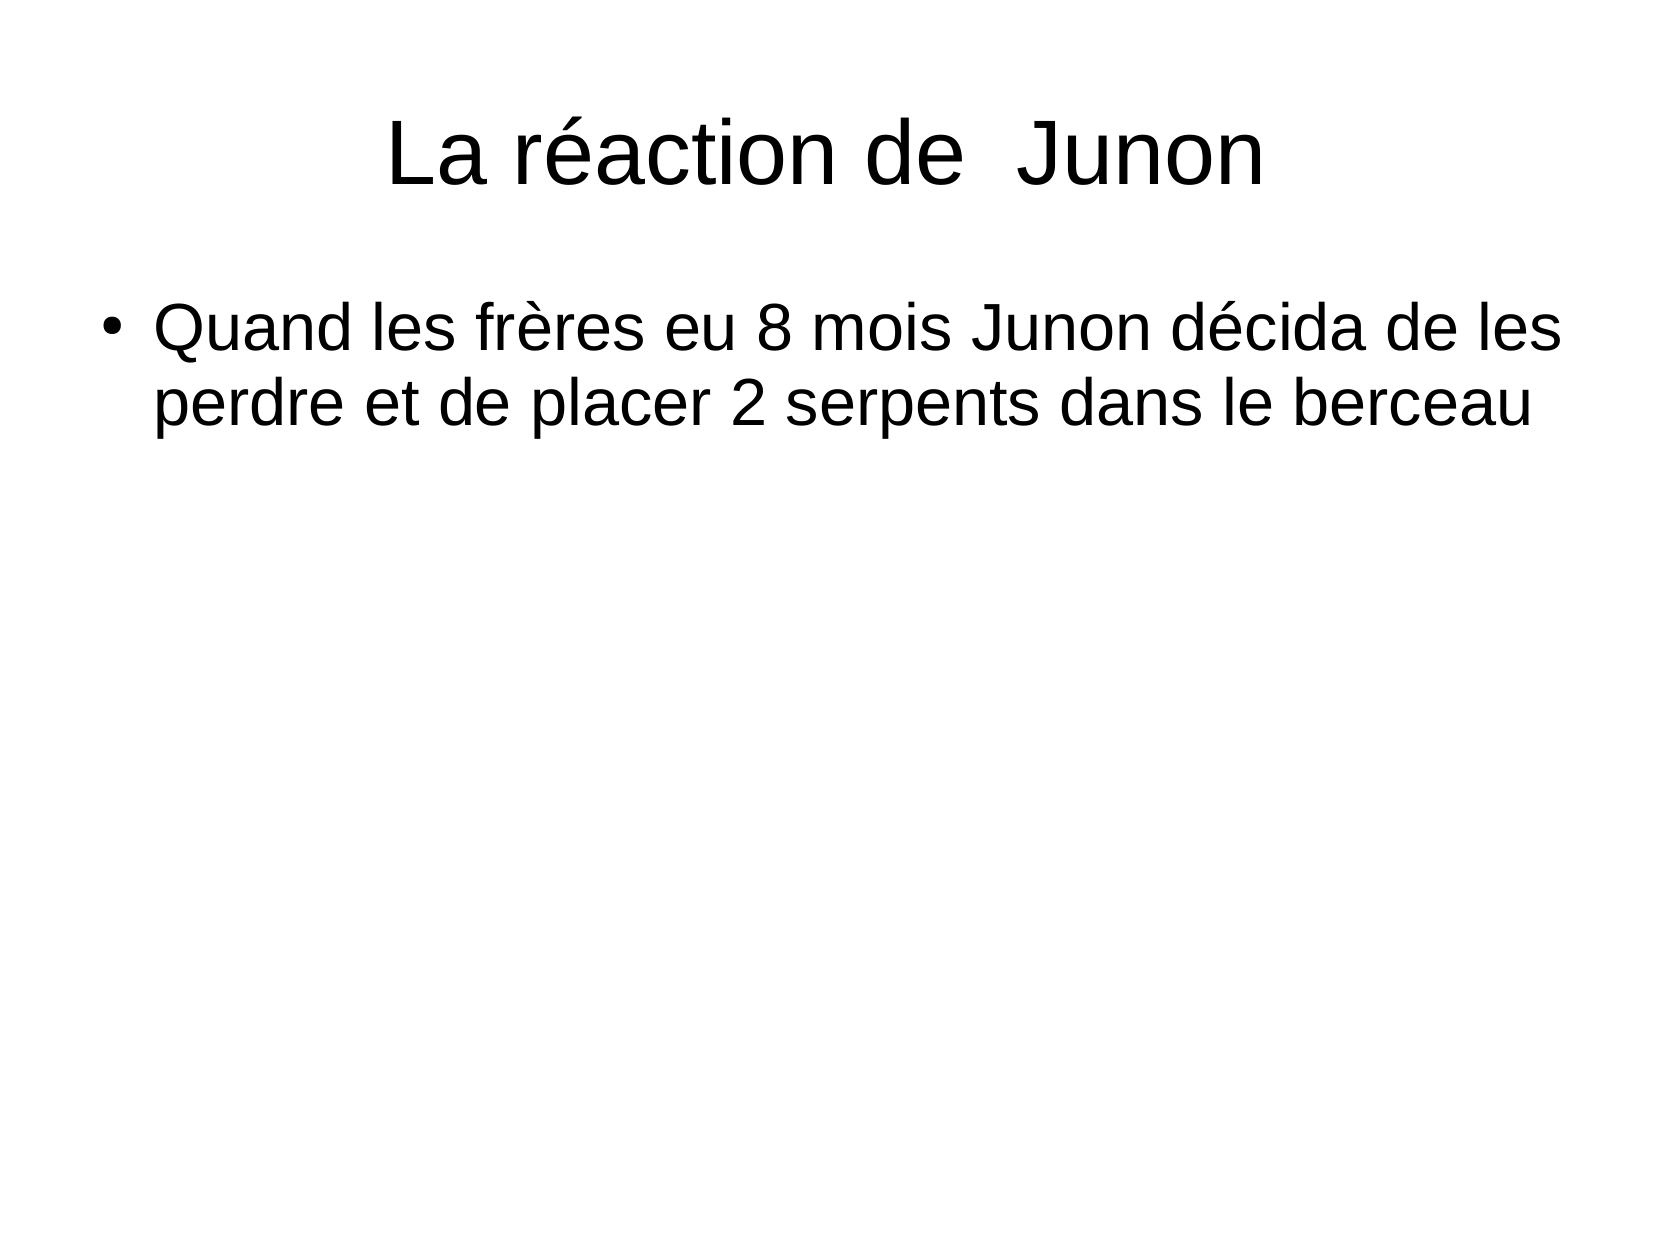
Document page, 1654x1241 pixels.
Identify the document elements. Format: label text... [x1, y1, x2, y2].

list Quand les frères eu 8 mois Junon décida de les perdre et de placer 2 serpents dans le berceau [82, 290, 1571, 1109]
title La réaction de Junon [82, 49, 1571, 257]
